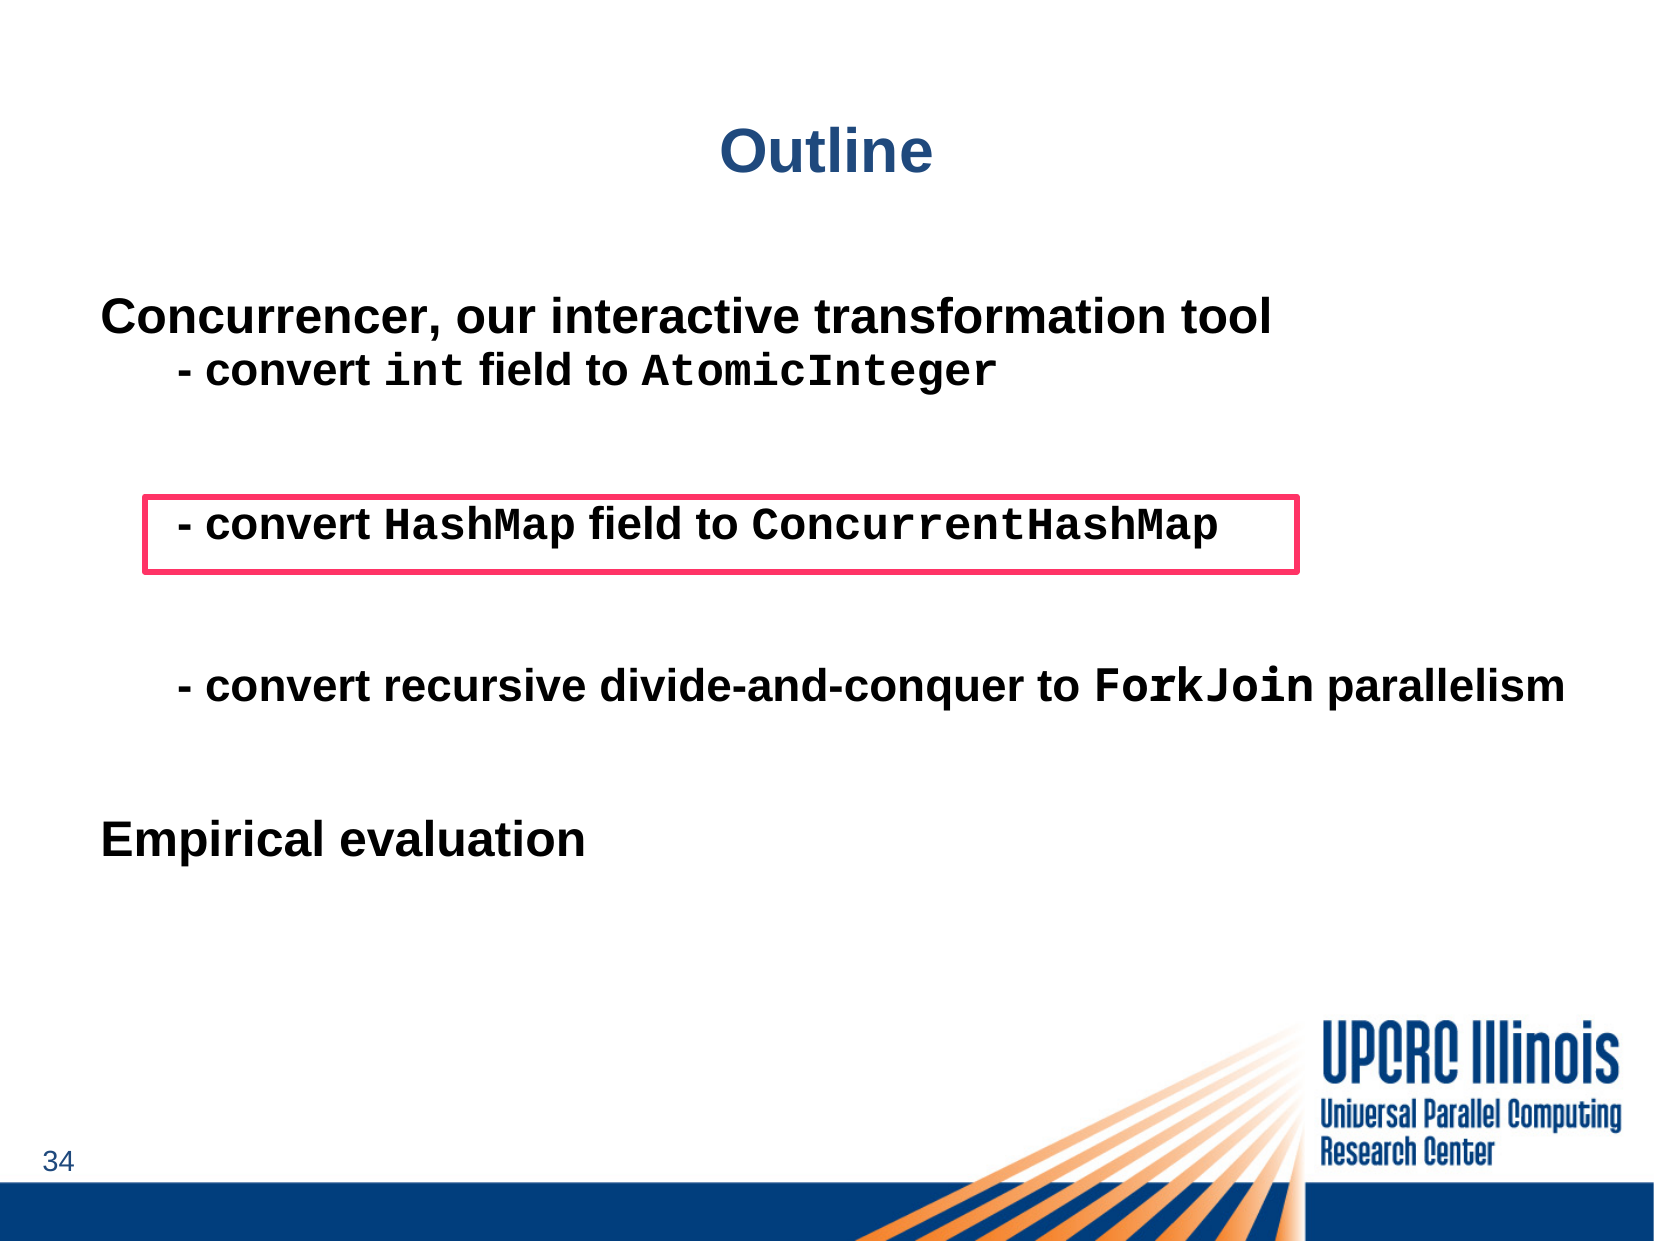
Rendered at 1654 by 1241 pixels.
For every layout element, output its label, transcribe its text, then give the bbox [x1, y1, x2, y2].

list Concurrencer, our interactive transformation tool - convert int field to AtomicInteger - convert HashMap field to ConcurrentHashMap - convert recursive divide-and-conquer to ForkJoin parallelism Empirical evaluation [82, 290, 1571, 1094]
picture [0, 1005, 1654, 1241]
title Outline [82, 49, 1571, 257]
